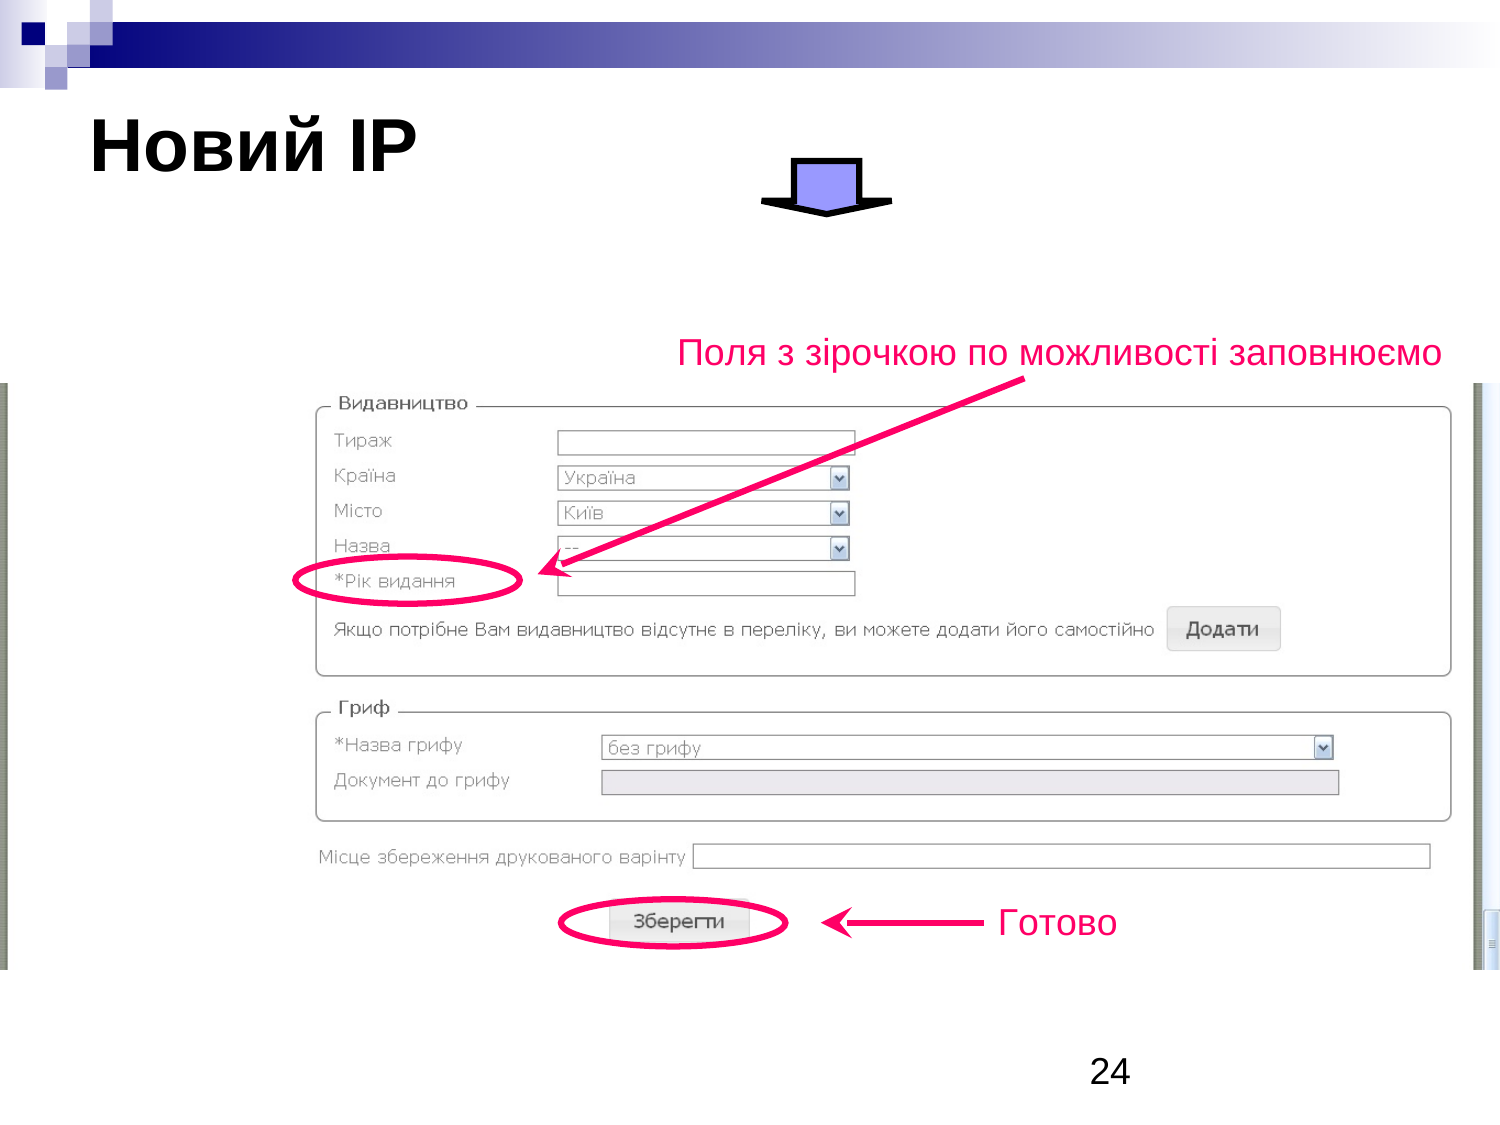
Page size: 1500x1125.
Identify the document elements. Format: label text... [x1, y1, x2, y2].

text_box [560, 899, 786, 947]
text_box Поля з зірочкою по можливості заповнюємо [662, 320, 1459, 381]
title Новий ІР [75, 74, 1426, 208]
text_box [761, 160, 892, 215]
text_box [295, 556, 520, 604]
text_box Готово [983, 890, 1133, 952]
picture [0, 383, 1500, 971]
